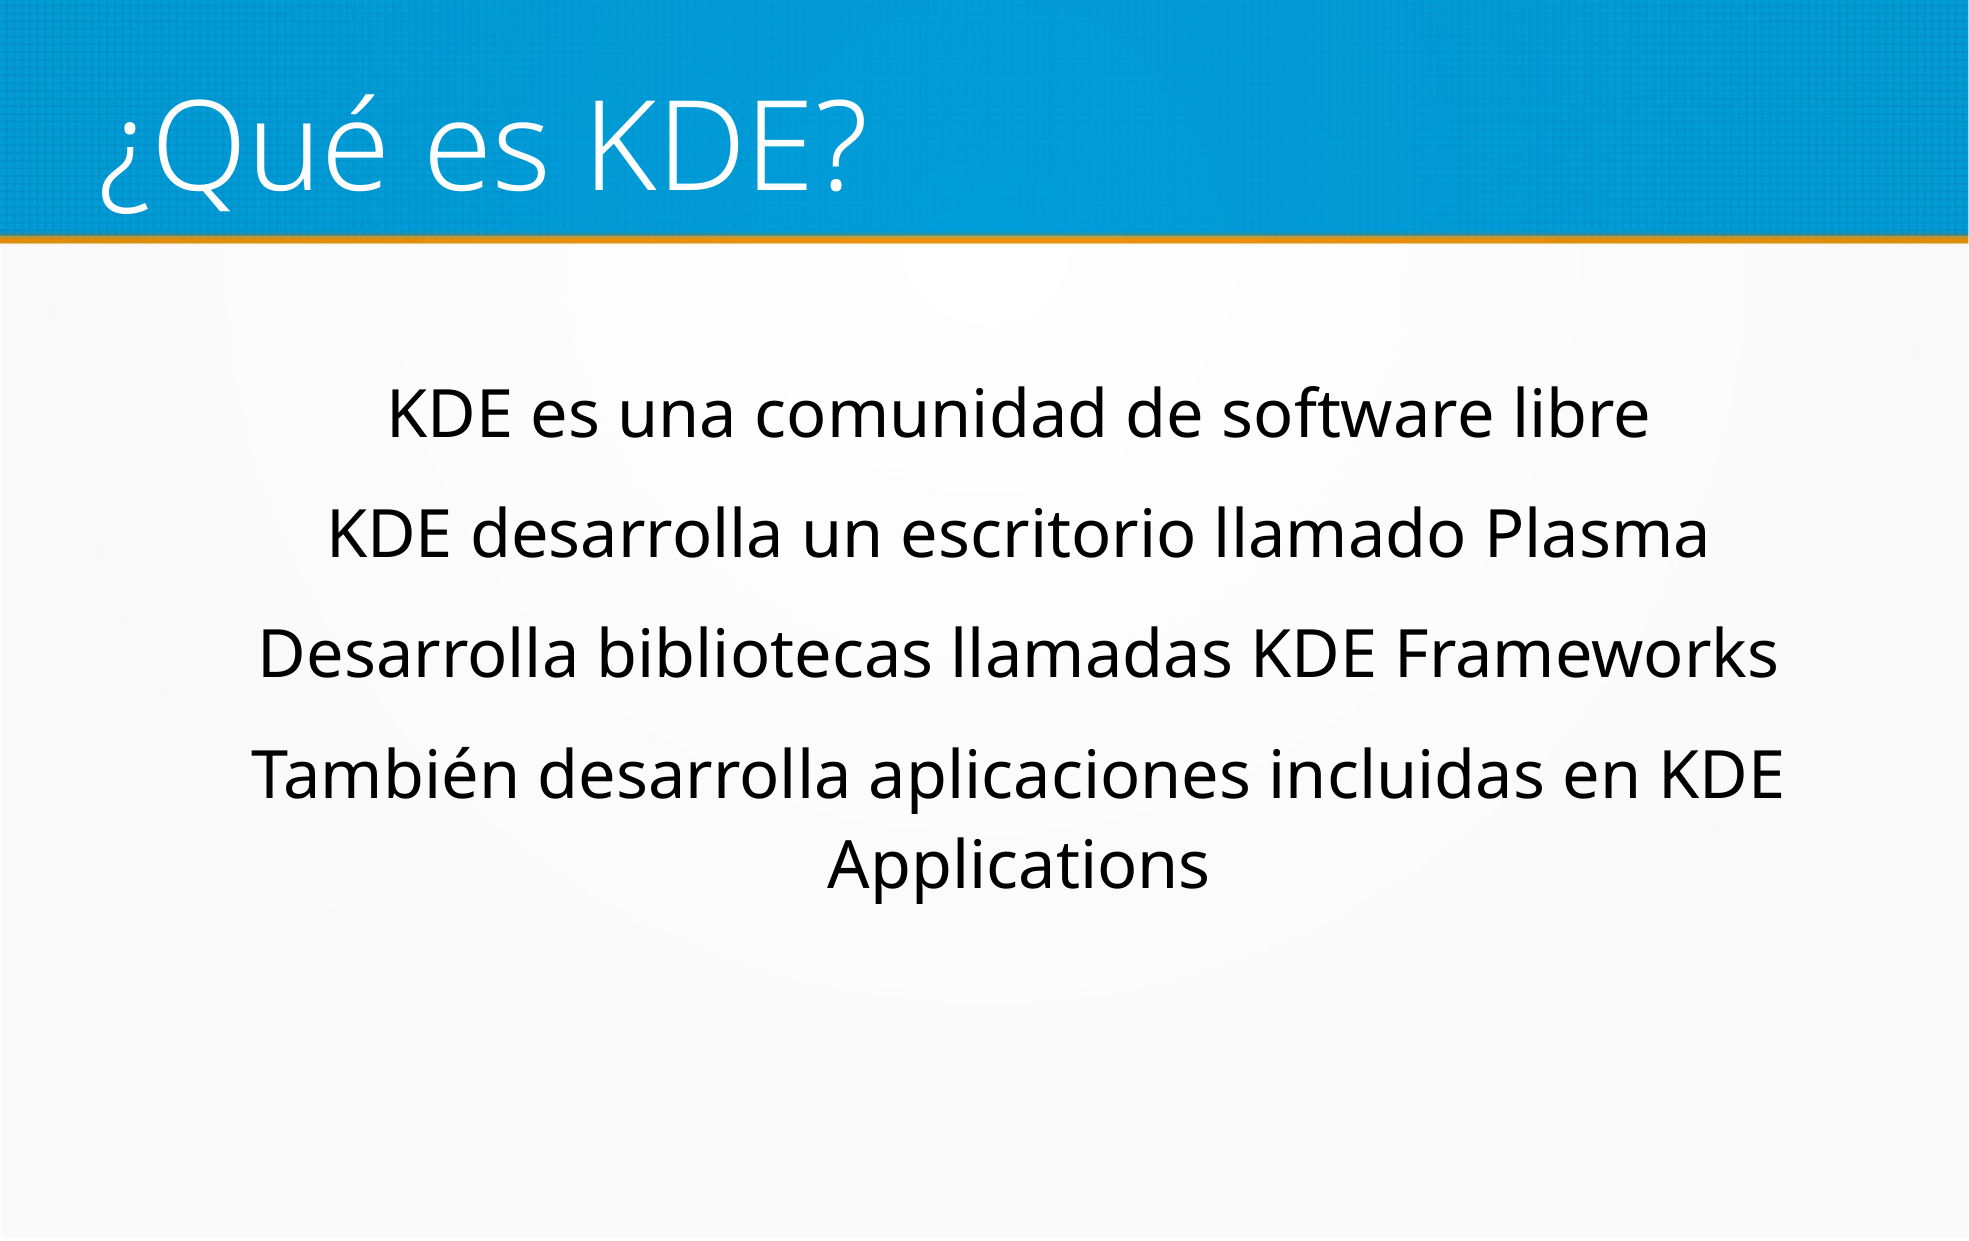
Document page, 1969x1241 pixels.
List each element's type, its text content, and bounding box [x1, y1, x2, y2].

title ¿Qué es KDE? [98, 19, 1870, 227]
picture [0, 233, 1969, 1241]
list KDE es una comunidad de software libre KDE desarrolla un escritorio llamado Plasma Desarrolla bibliotecas llamadas KDE Frameworks También desarrolla aplicaciones incluidas en KDE Applications [16, 315, 1952, 1081]
